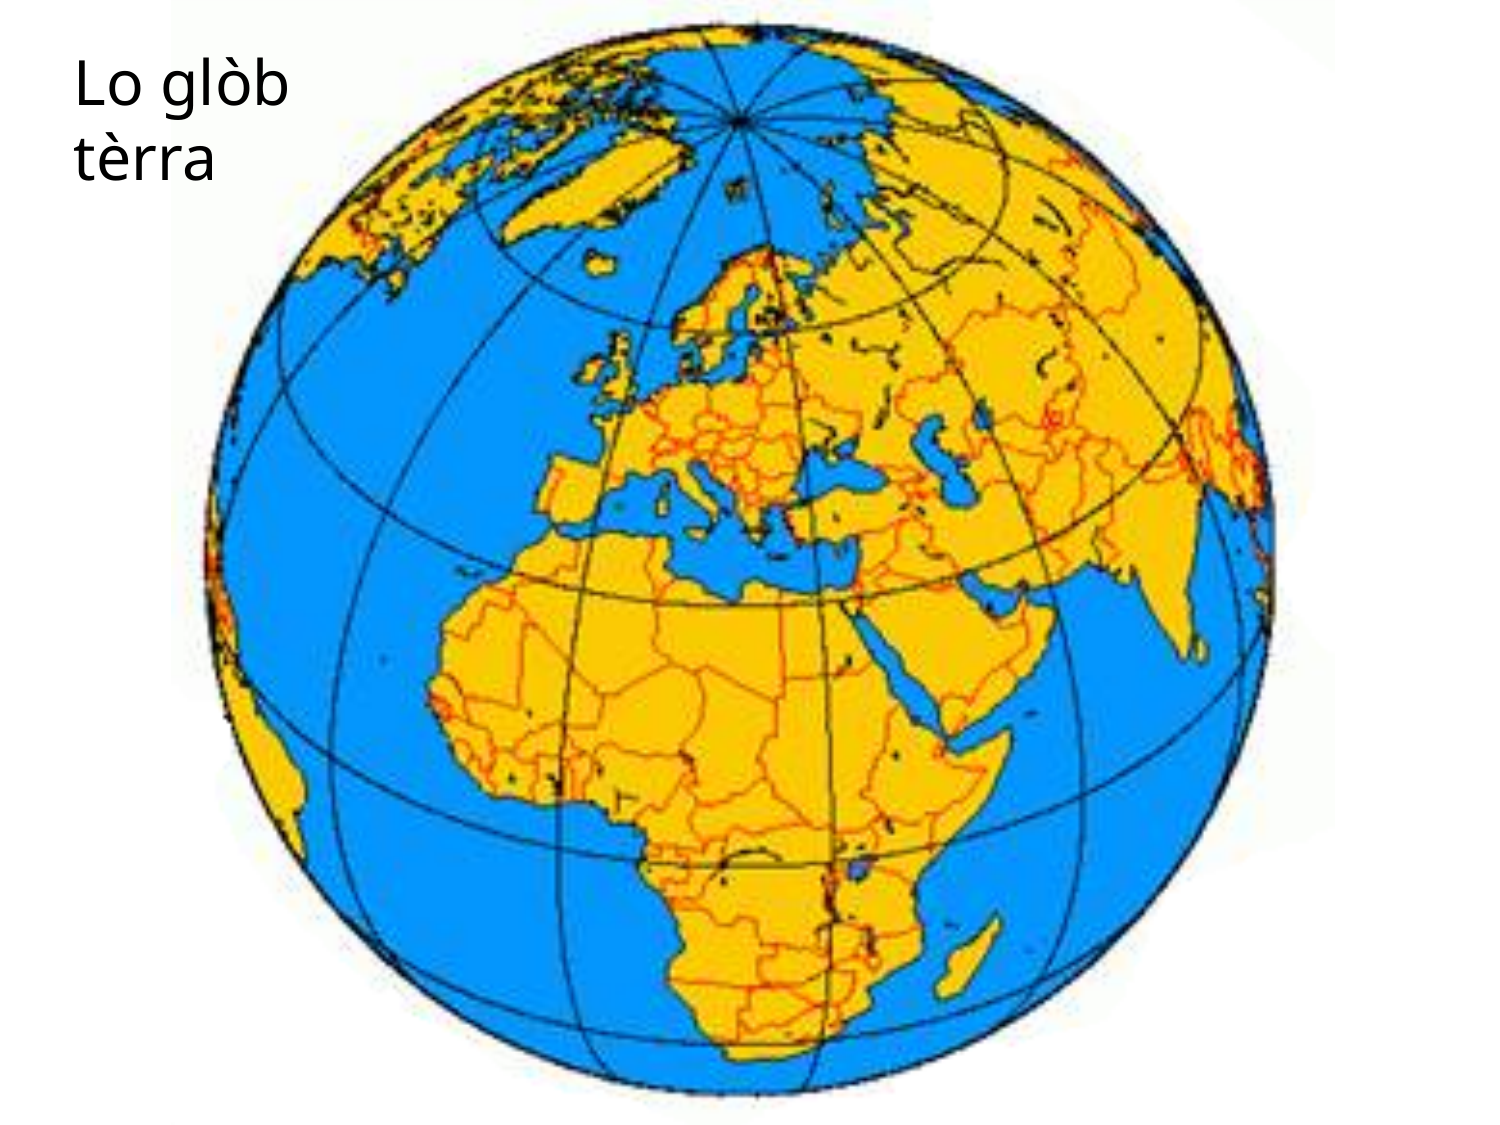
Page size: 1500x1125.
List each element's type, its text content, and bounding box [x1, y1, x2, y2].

picture [171, 0, 1335, 1125]
text_box Lo glòb tèrra [59, 35, 491, 201]
